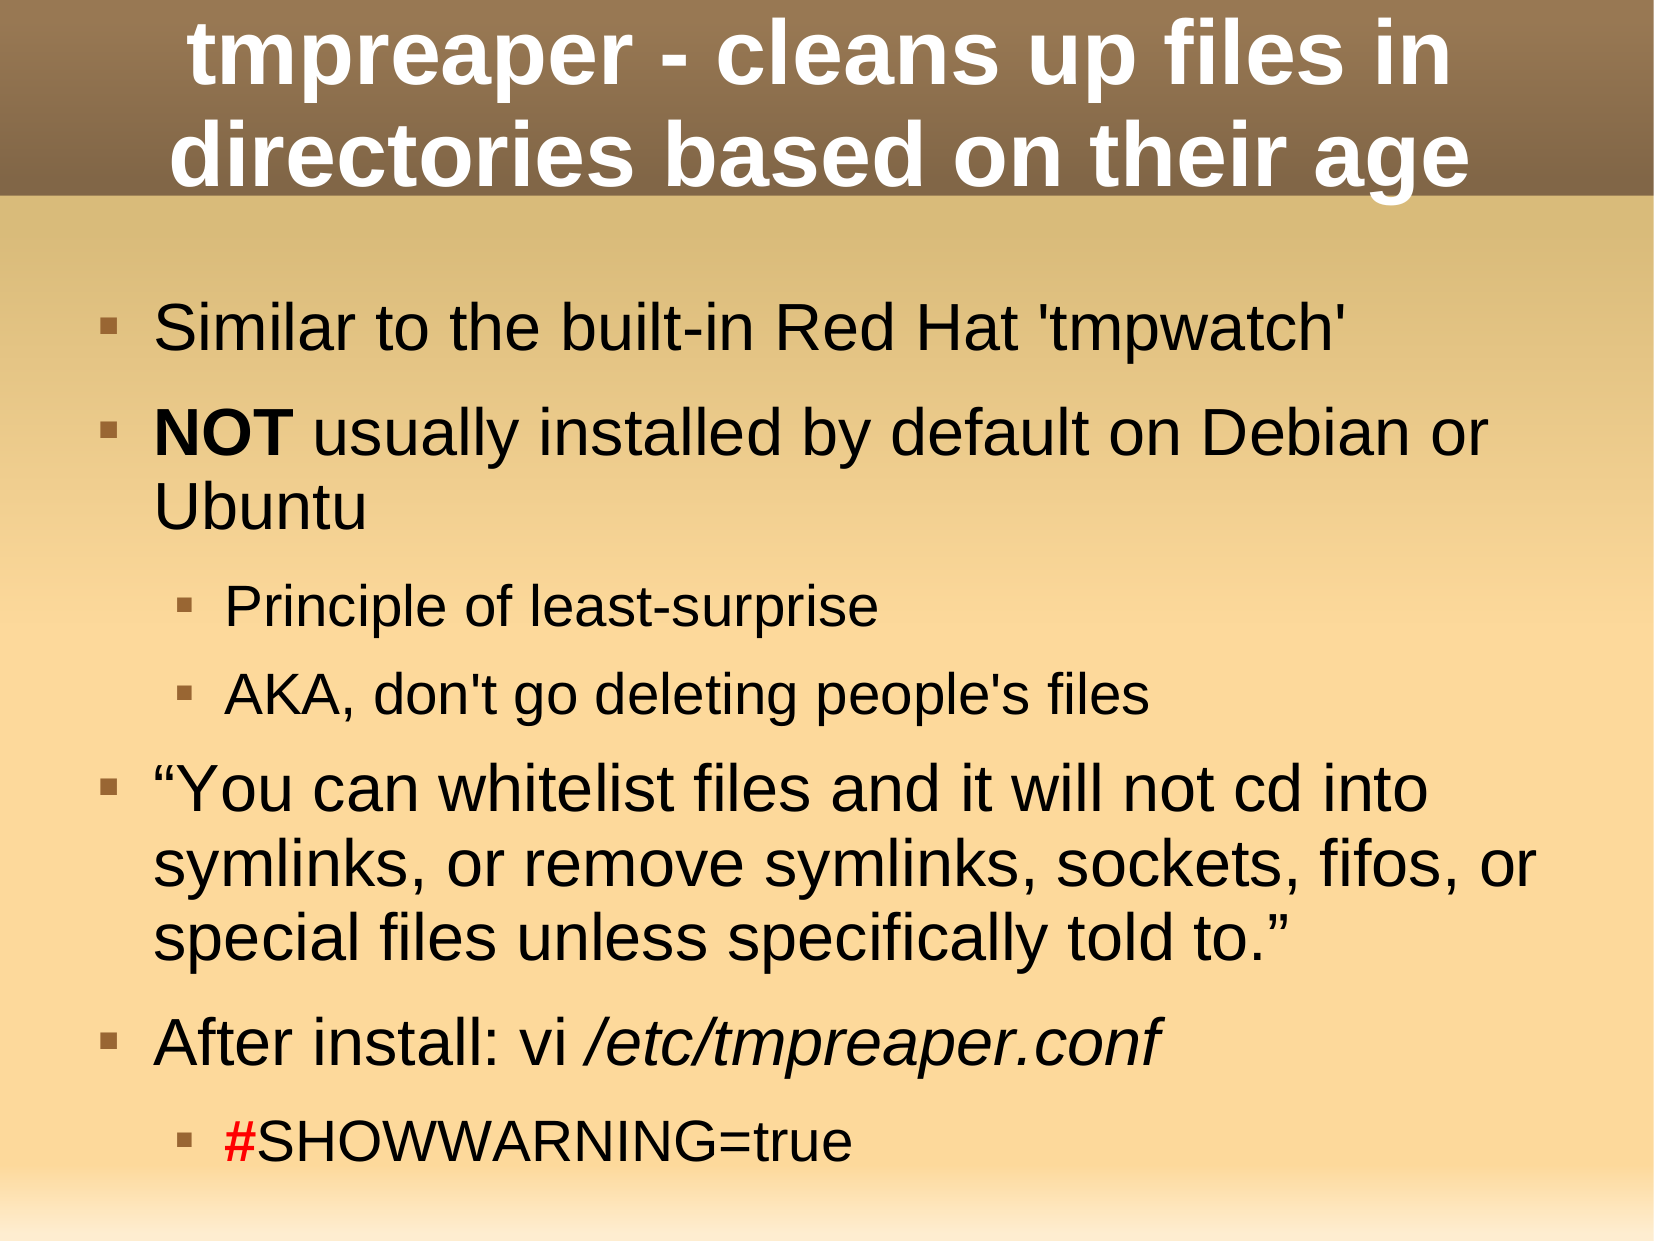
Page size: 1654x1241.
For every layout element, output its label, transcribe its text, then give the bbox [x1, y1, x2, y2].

title tmpreaper - cleans up files in directories based on their age [76, 1, 1565, 207]
list Similar to the built-in Red Hat 'tmpwatch' NOT usually installed by default on Debian or Ubuntu Principle of least-surprise AKA, don't go deleting people's files “You can whitelist files and it will not cd into symlinks, or remove symlinks, sockets, fifos, or special files unless specifically told to.” After install: vi /etc/tmpreaper.conf #SHOWWARNING=true [82, 290, 1571, 1175]
picture [0, 0, 1654, 1241]
